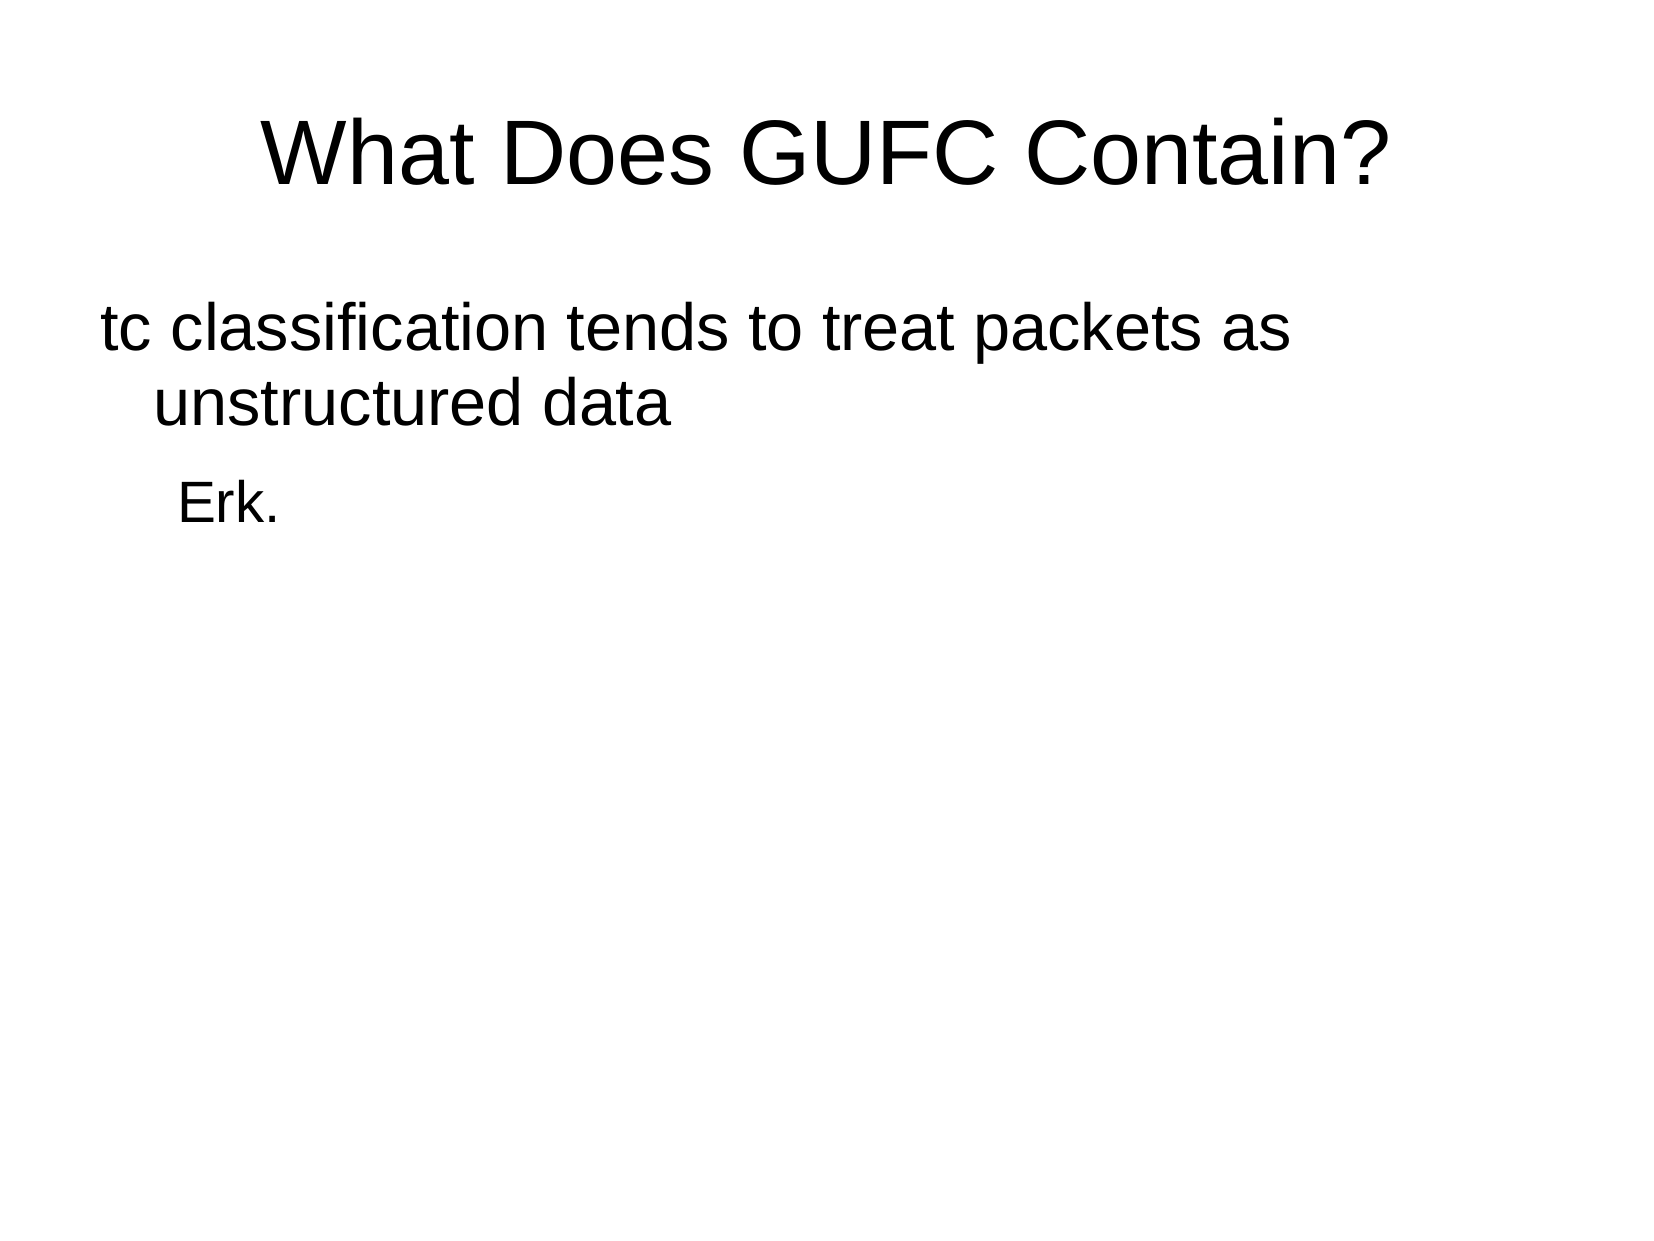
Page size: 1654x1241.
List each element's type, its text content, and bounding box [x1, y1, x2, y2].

list tc classification tends to treat packets as unstructured data Erk. [82, 290, 1571, 1109]
title What Does GUFC Contain? [82, 49, 1571, 257]
